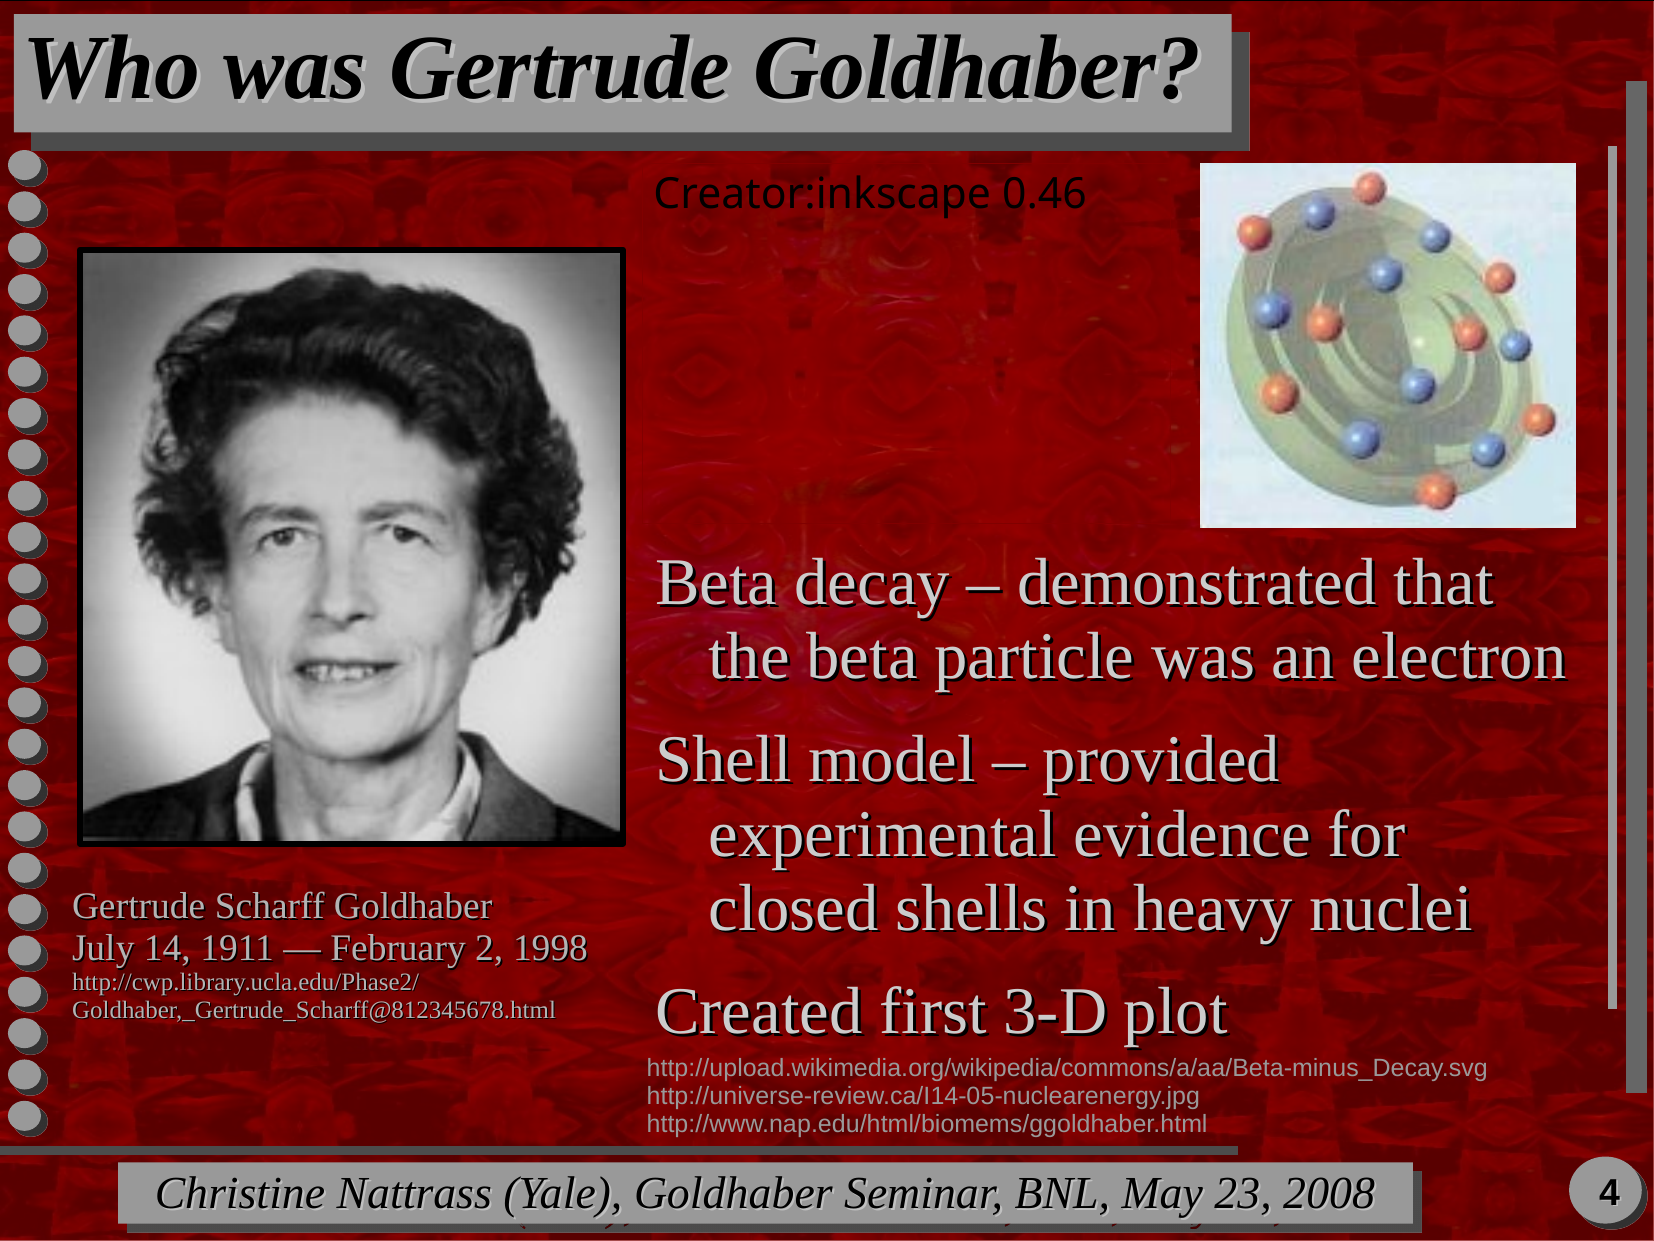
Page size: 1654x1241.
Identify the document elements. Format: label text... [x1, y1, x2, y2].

list Beta decay – demonstrated that the beta particle was an electron Shell model – provided experimental evidence for closed shells in heavy nuclei Created first 3-D plot [637, 544, 1571, 1077]
text_box http://upload.wikimedia.org/wikipedia/commons/a/aa/Beta-minus_Decay.svg http://universe-review.ca/I14-05-nuclearenergy.jpg http://www.nap.edu/html/biomems/ggoldhaber.html [631, 1046, 1613, 1146]
picture [82, 252, 620, 841]
picture [1200, 163, 1576, 528]
text_box Gertrude Scharff Goldhaber July 14, 1911 — February 2, 1998 http://cwp.library.ucla.edu/Phase2/Goldhaber,_Gertrude_Scharff@812345678.html [57, 878, 620, 1032]
title Who was Gertrude Goldhaber? [0, 0, 1232, 152]
picture [639, 160, 1171, 524]
